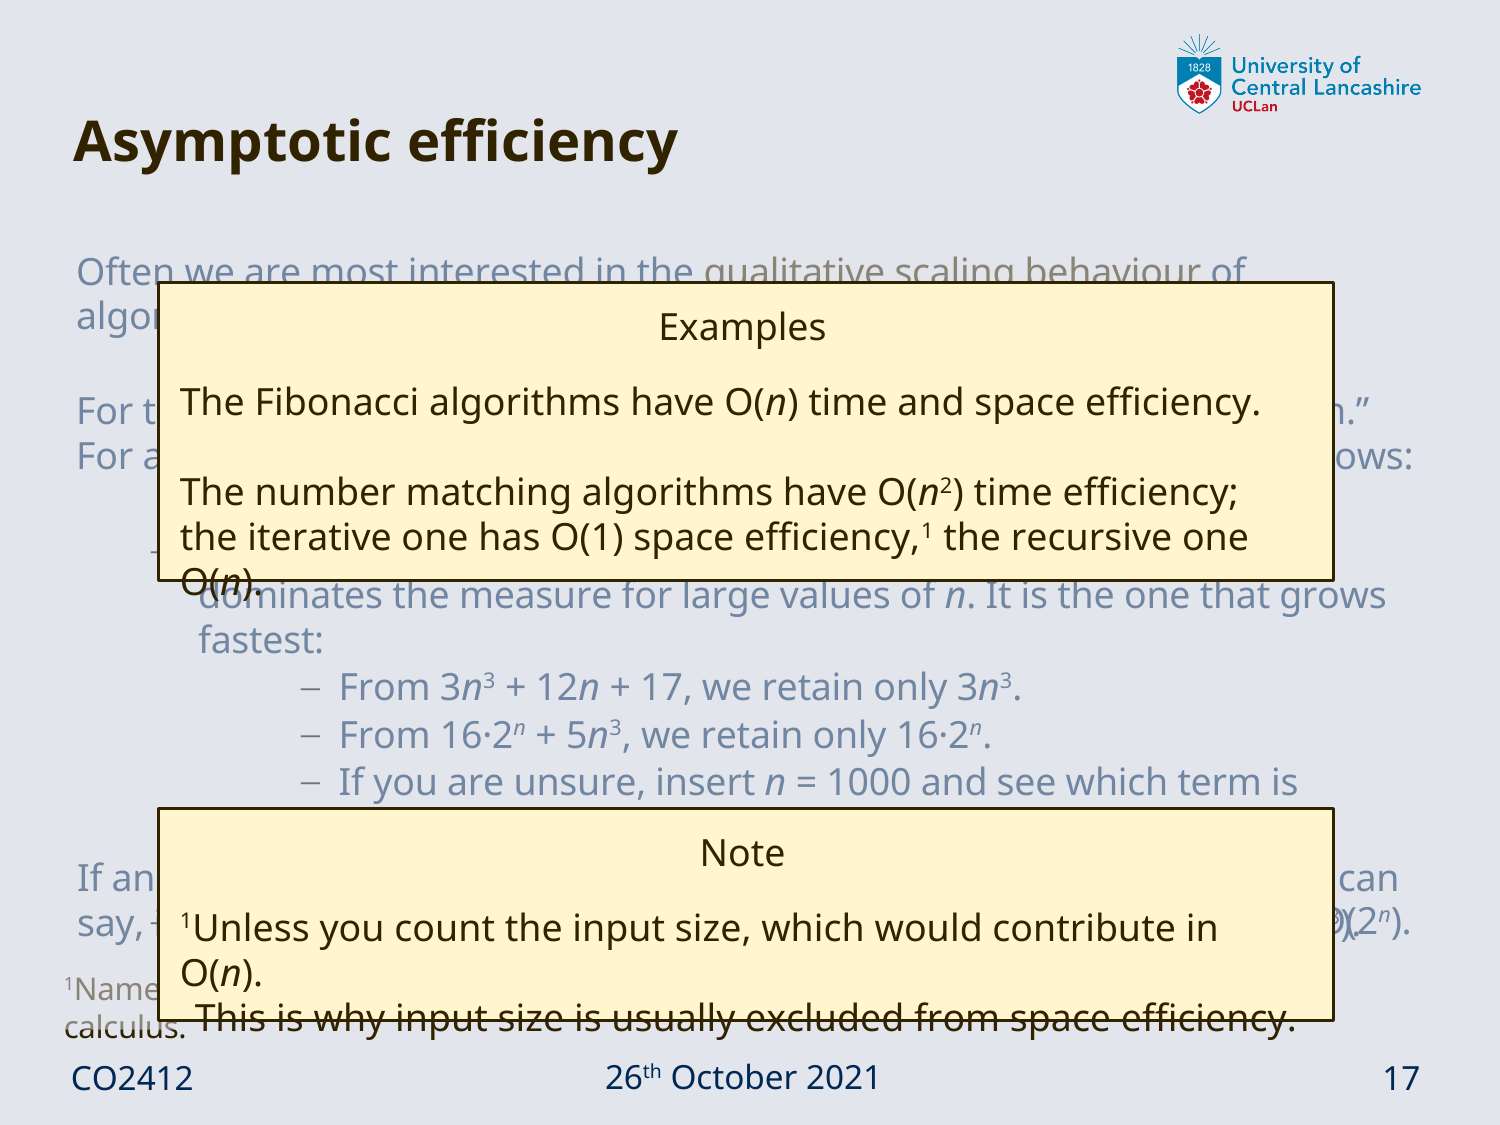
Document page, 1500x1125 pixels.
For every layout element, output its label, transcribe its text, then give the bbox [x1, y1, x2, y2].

text_box [349, 1009, 479, 1030]
text_box [349, 1013, 360, 1030]
text_box [866, 1013, 876, 1019]
text_box [1149, 1009, 1159, 1030]
text_box [323, 1015, 332, 1030]
text_box [1232, 1013, 1243, 1030]
text_box [842, 1013, 854, 1029]
text_box [886, 1013, 898, 1029]
text_box [549, 1013, 559, 1019]
text_box [702, 1009, 709, 1030]
text_box [206, 1009, 218, 1030]
text_box [901, 1009, 918, 1030]
text_box [712, 1009, 807, 1030]
text_box [221, 1009, 346, 1030]
picture [1177, 34, 1421, 93]
text_box [984, 1013, 994, 1030]
text_box [947, 1013, 959, 1029]
text_box [481, 1009, 699, 1030]
text_box [810, 1009, 854, 1030]
text_box [410, 1013, 421, 1030]
text_box Note 1Unless you count the input size, which would contribute in O(n). This is why input size is usually excluded from space efficiency. [164, 821, 1321, 1009]
text_box [680, 1021, 690, 1029]
text_box [221, 1013, 232, 1030]
text_box [1126, 1013, 1136, 1019]
text_box [971, 1013, 981, 1030]
text_box [1211, 1013, 1221, 1019]
text_box Examples The Fibonacci algorithms have O(n) time and space efficiency. The number matching algorithms have O(n2) time efficiency; the iterative one has O(1) space efficiency,1 the recursive one O(n). [164, 295, 1321, 577]
text_box [771, 1024, 780, 1030]
text_box [1095, 1013, 1105, 1019]
text_box [1033, 1013, 1045, 1029]
text_box [751, 1013, 761, 1019]
text_box [434, 1013, 446, 1029]
text_box [1055, 1021, 1065, 1029]
text_box [921, 1009, 1146, 1030]
title Asymptotic efficiency [58, 93, 1475, 186]
text_box [857, 1009, 898, 1030]
text_box [28, 223, 1462, 1030]
